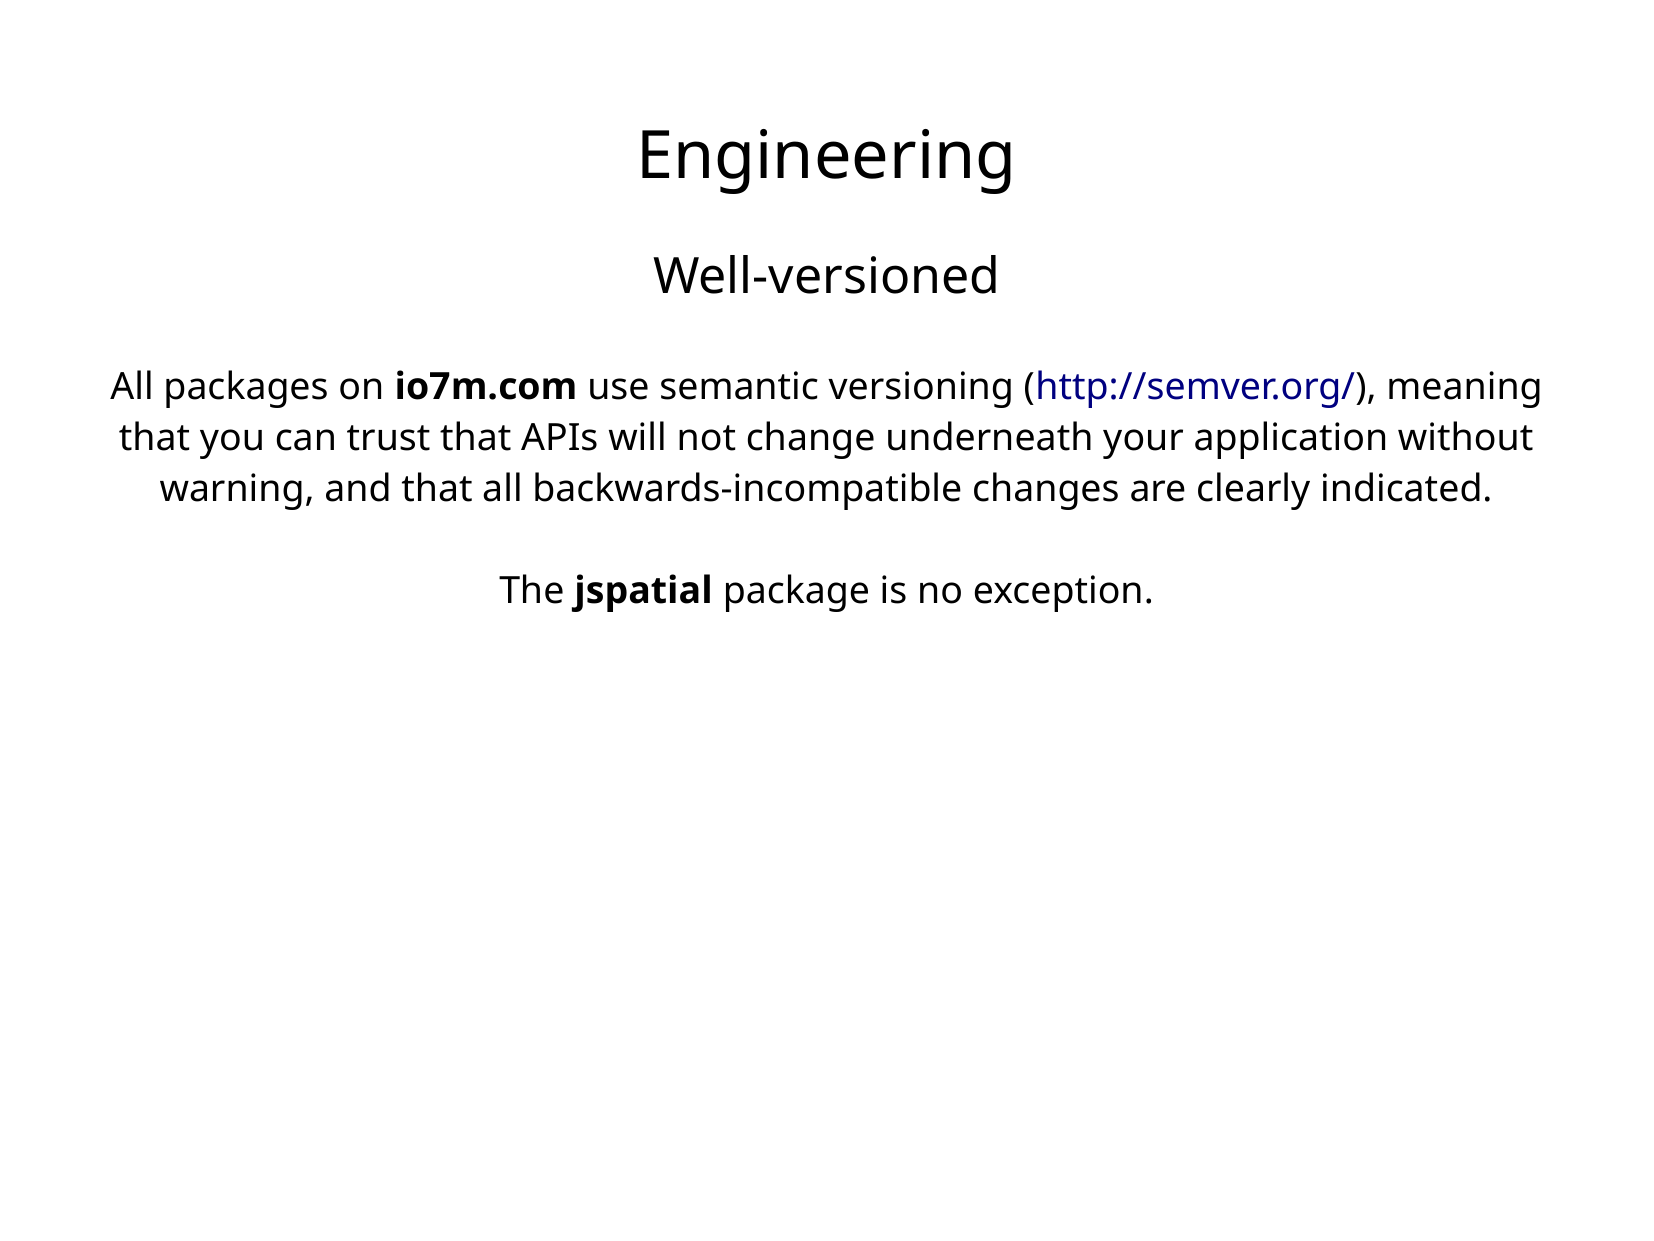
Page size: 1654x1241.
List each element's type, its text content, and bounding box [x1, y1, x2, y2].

subtitle Well-versioned All packages on io7m.com use semantic versioning (http://semver.org/), meaning that you can trust that APIs will not change underneath your application without warning, and that all backwards-incompatible changes are clearly indicated. The jspatial package is no exception. [82, 49, 1571, 1010]
